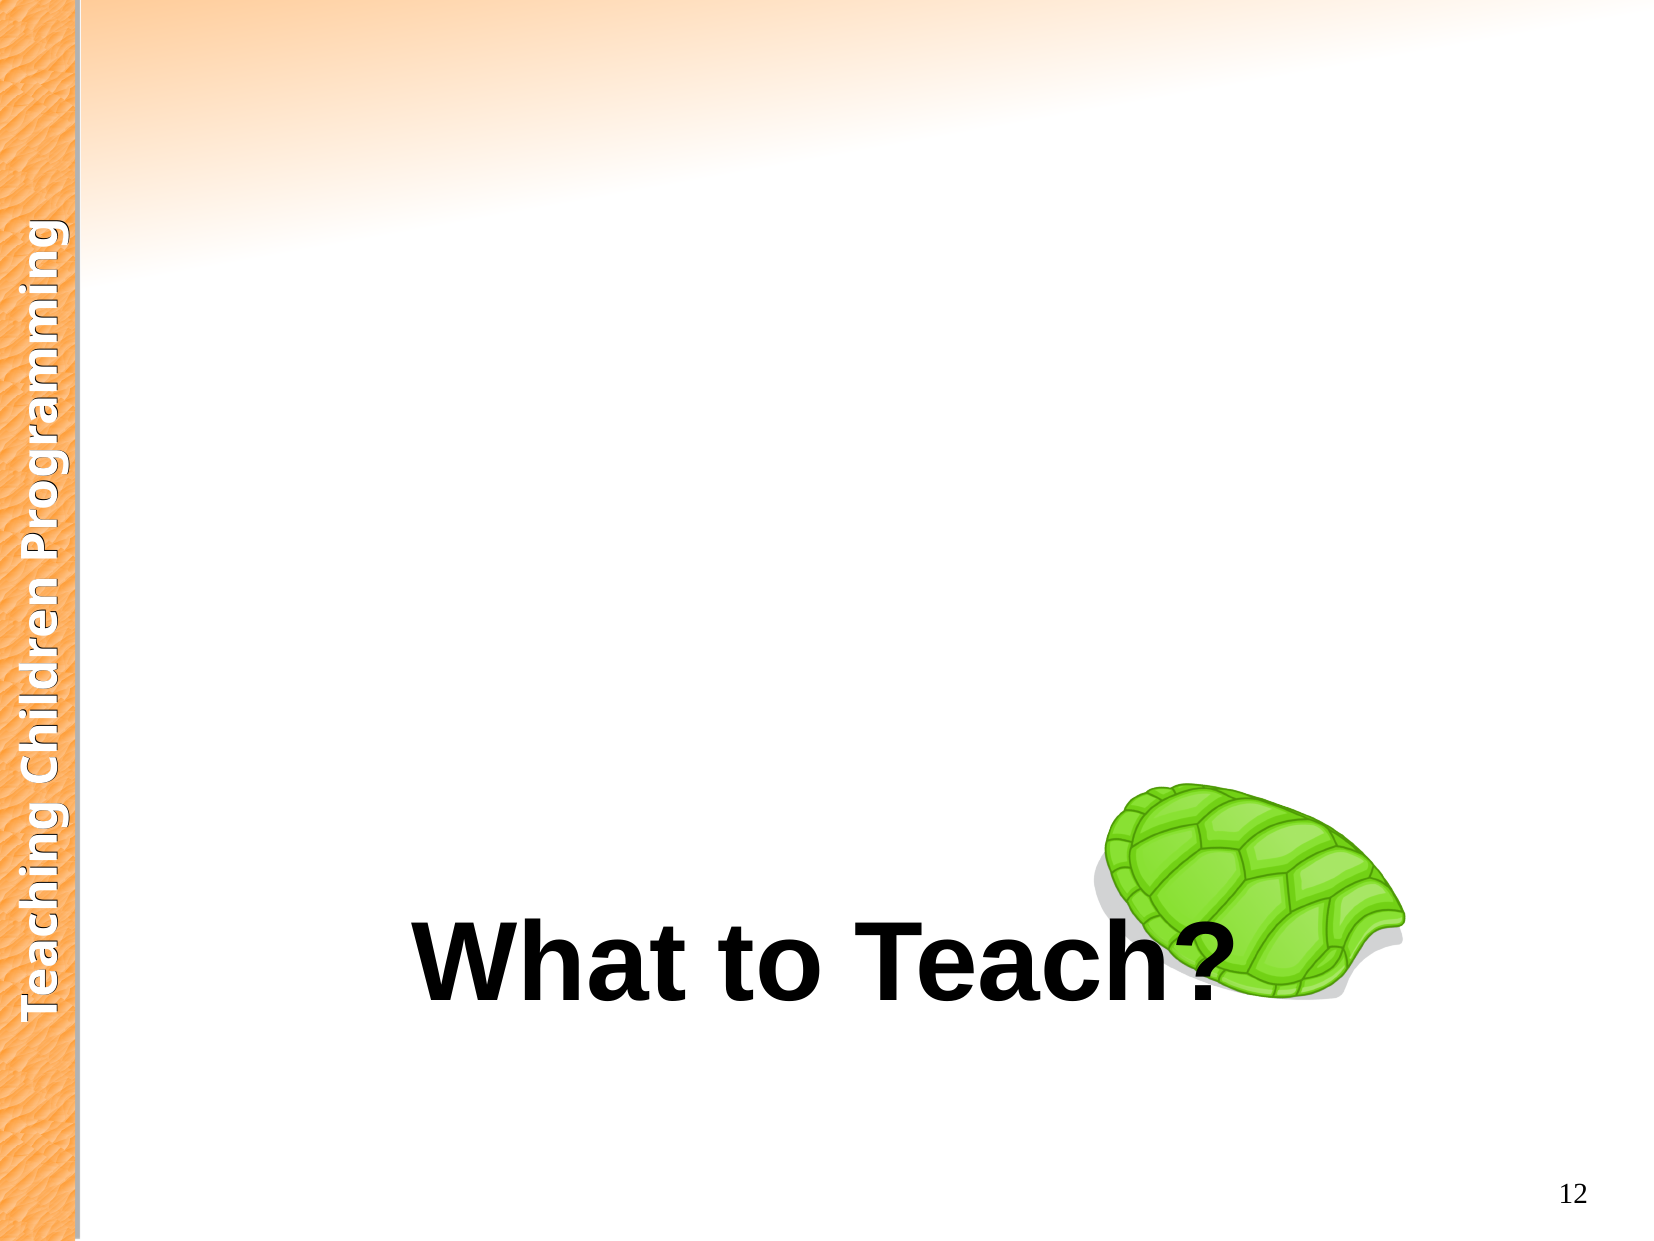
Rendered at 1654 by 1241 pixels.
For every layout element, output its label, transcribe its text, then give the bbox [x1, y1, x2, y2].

picture [1099, 753, 1432, 858]
title What to Teach? [82, 858, 1571, 1066]
picture [0, 0, 75, 1241]
